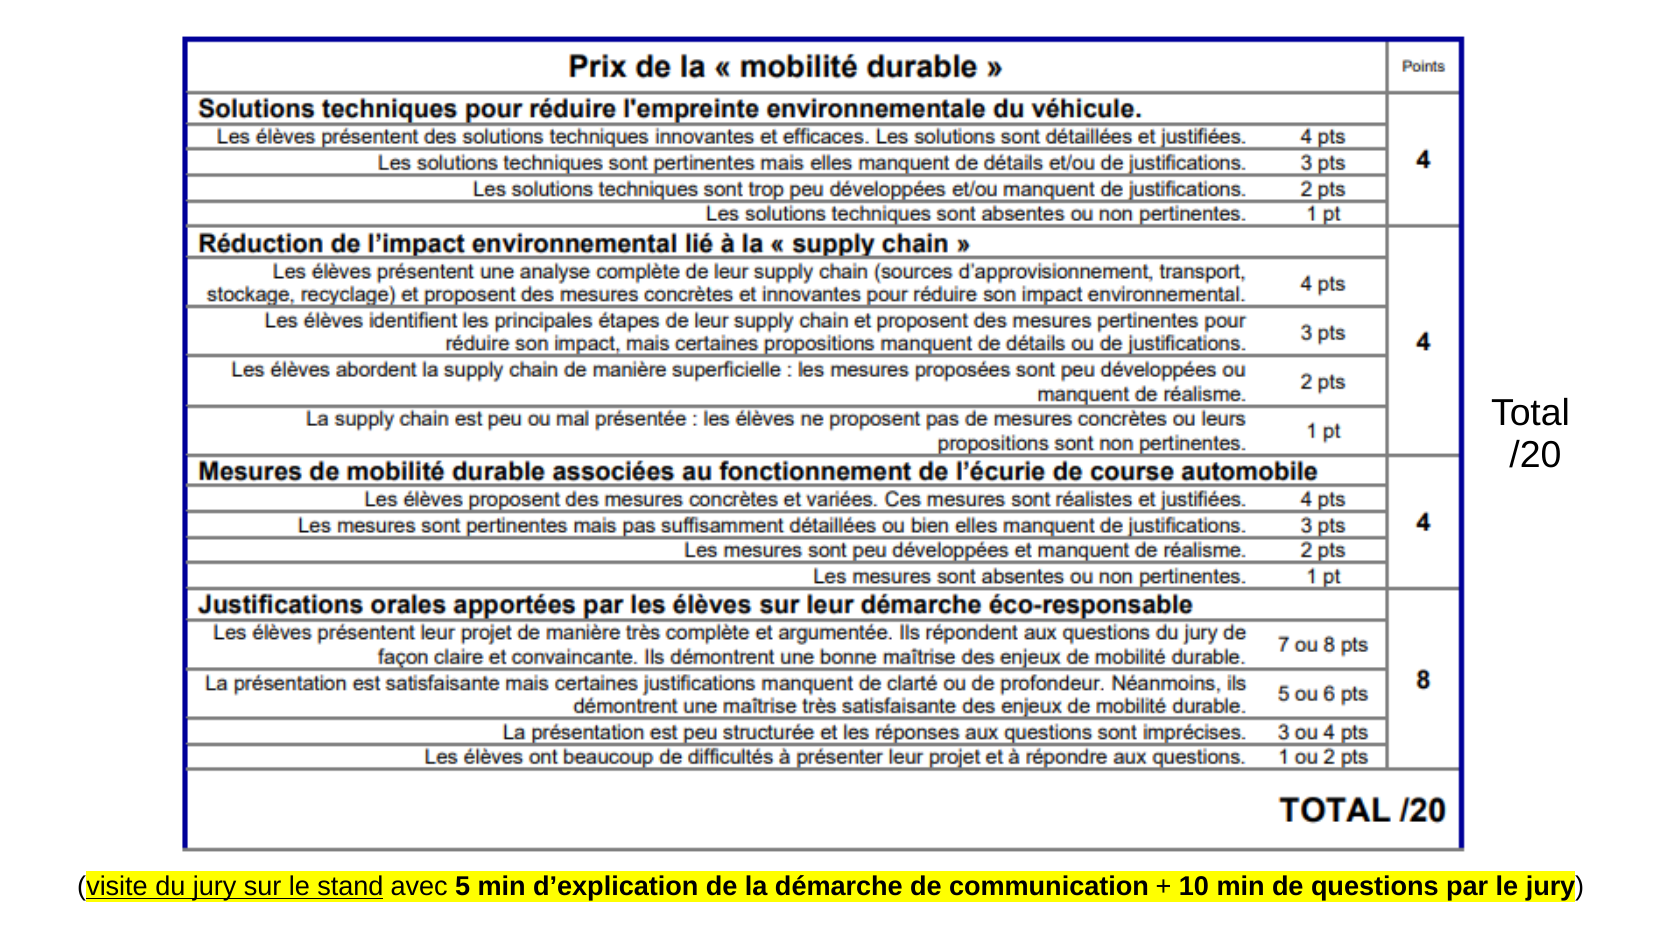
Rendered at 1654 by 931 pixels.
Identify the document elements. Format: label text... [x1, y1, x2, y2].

picture [174, 30, 1468, 857]
text_box Total /20 [1476, 383, 1595, 483]
text_box (visite du jury sur le stand avec 5 min d’explication de la démarche de communication + 10 min de questions par le jury) [29, 863, 1625, 909]
